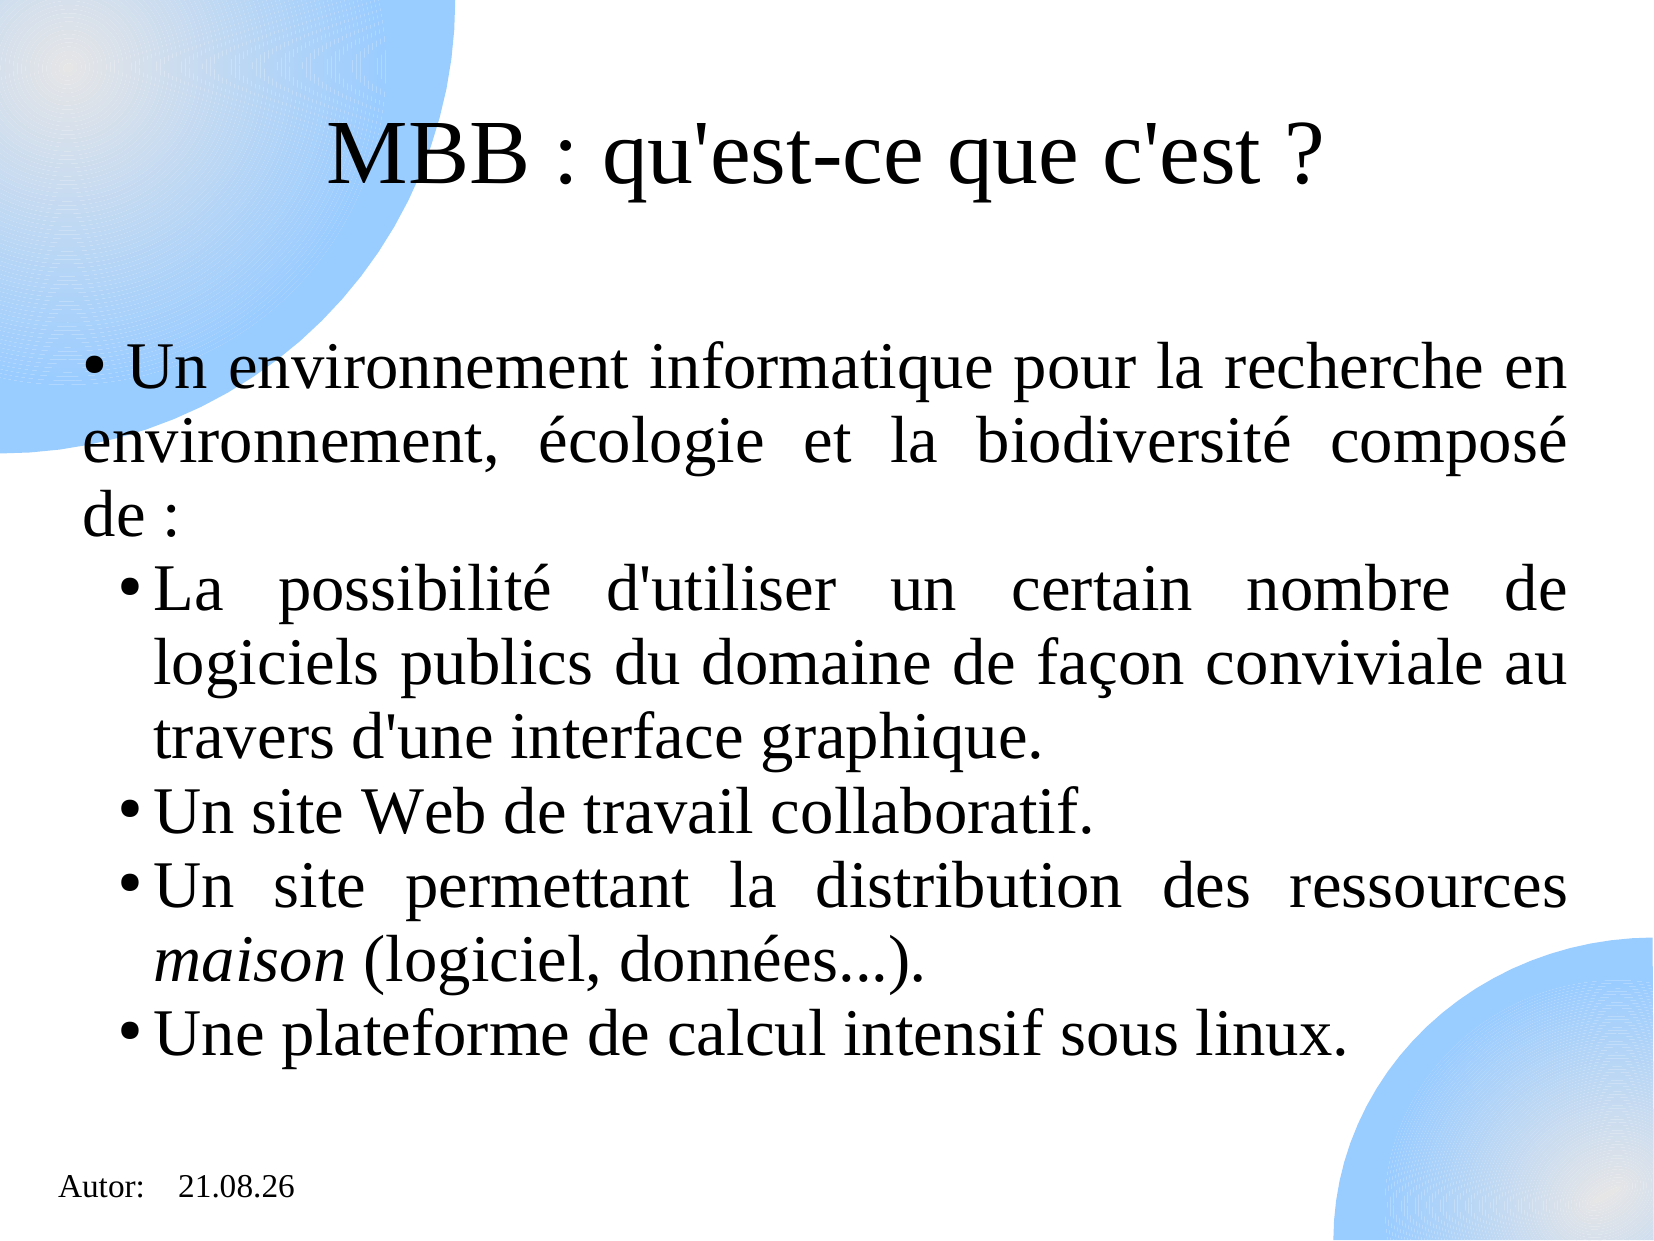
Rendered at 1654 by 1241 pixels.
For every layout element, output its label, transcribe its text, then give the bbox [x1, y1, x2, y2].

subtitle Un environnement informatique pour la recherche en environnement, écologie et la biodiversité composé de : La possibilité d'utiliser un certain nombre de logiciels publics du domaine de façon conviviale au travers d'une interface graphique. Un site Web de travail collaboratif. Un site permettant la distribution des ressources maison (logiciel, données...). Une plateforme de calcul intensif sous linux. [82, 290, 1571, 1109]
title MBB : qu'est-ce que c'est ? [82, 49, 1571, 257]
